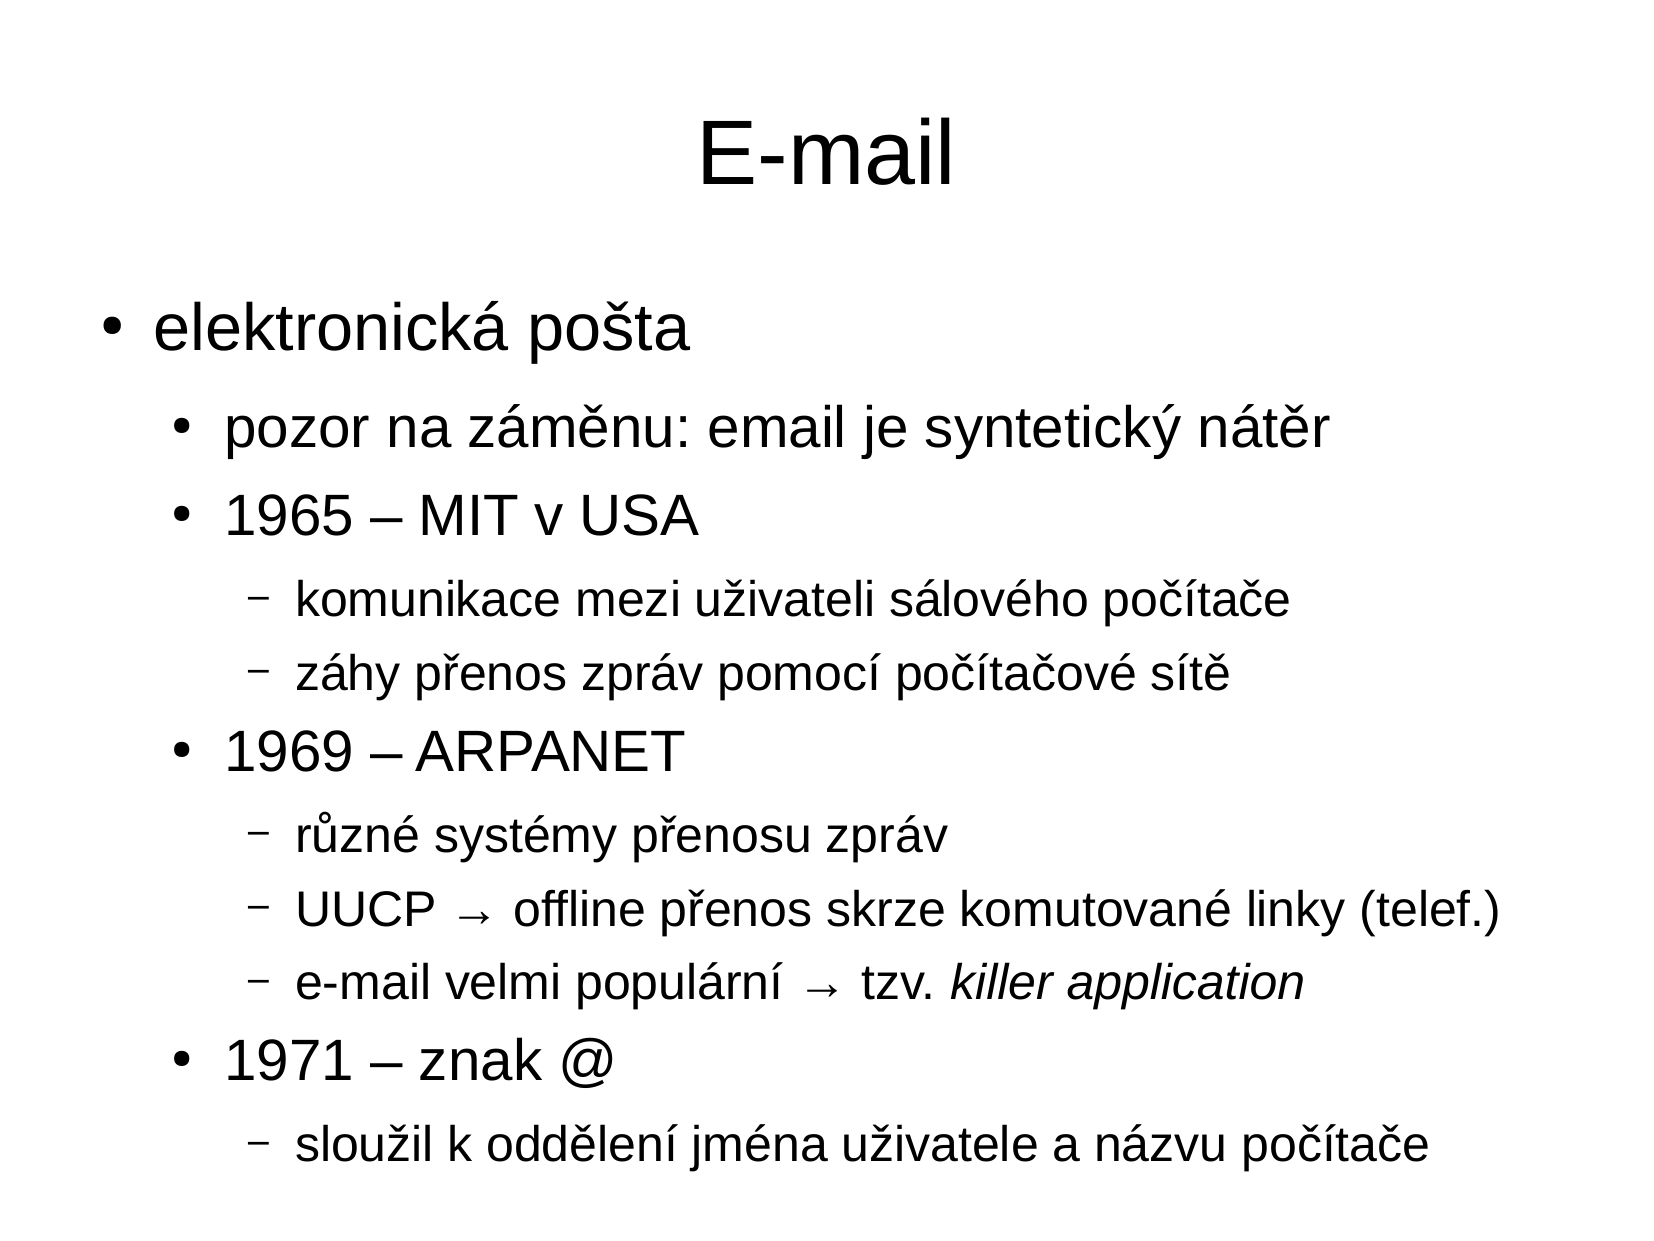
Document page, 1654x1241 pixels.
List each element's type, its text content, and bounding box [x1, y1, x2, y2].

title E-mail [82, 49, 1571, 257]
list elektronická pošta pozor na záměnu: email je syntetický nátěr 1965 – MIT v USA komunikace mezi uživateli sálového počítače záhy přenos zpráv pomocí počítačové sítě 1969 – ARPANET různé systémy přenosu zpráv UUCP → offline přenos skrze komutované linky (telef.) e-mail velmi populární → tzv. killer application 1971 – znak @ sloužil k oddělení jména uživatele a názvu počítače [82, 290, 1571, 1211]
